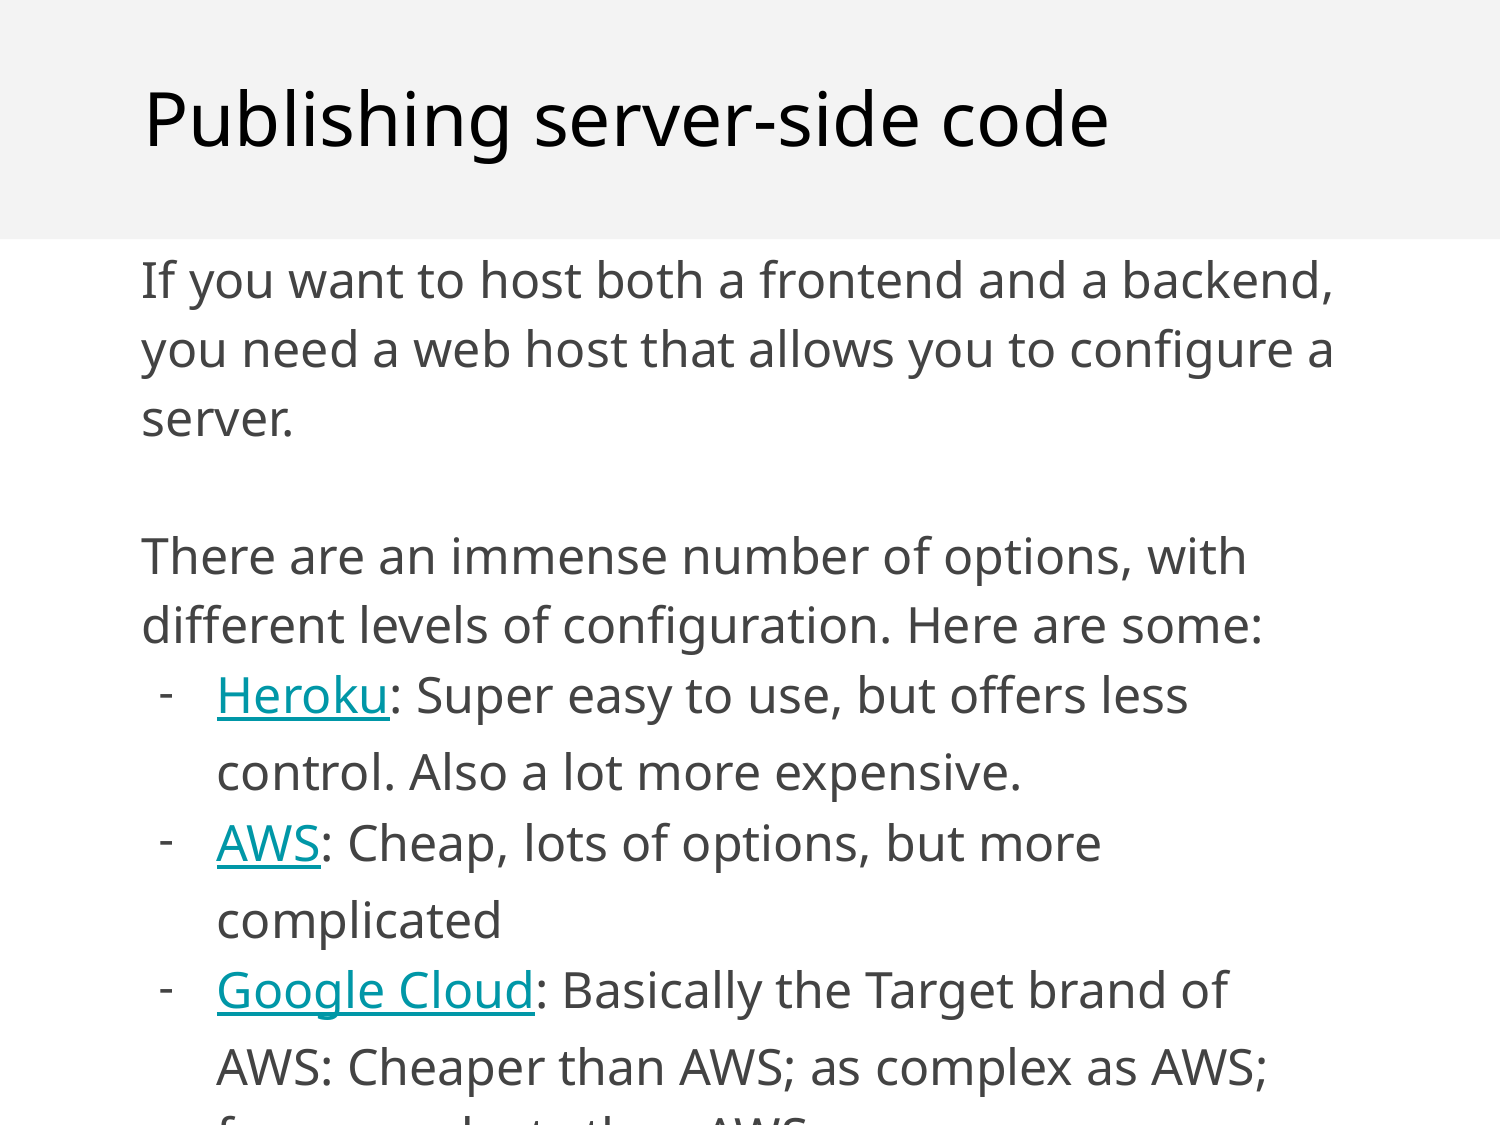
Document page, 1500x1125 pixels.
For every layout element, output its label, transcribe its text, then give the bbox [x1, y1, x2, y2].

list If you want to host both a frontend and a backend, you need a web host that allows you to configure a server. There are an immense number of options, with different levels of configuration. Here are some: Heroku: Super easy to use, but offers less control. Also a lot more expensive. AWS: Cheap, lots of options, but more complicated Google Cloud: Basically the Target brand of AWS: Cheaper than AWS; as complex as AWS; fewer products than AWS [126, 224, 1371, 972]
title Publishing server-side code [128, 56, 1372, 183]
